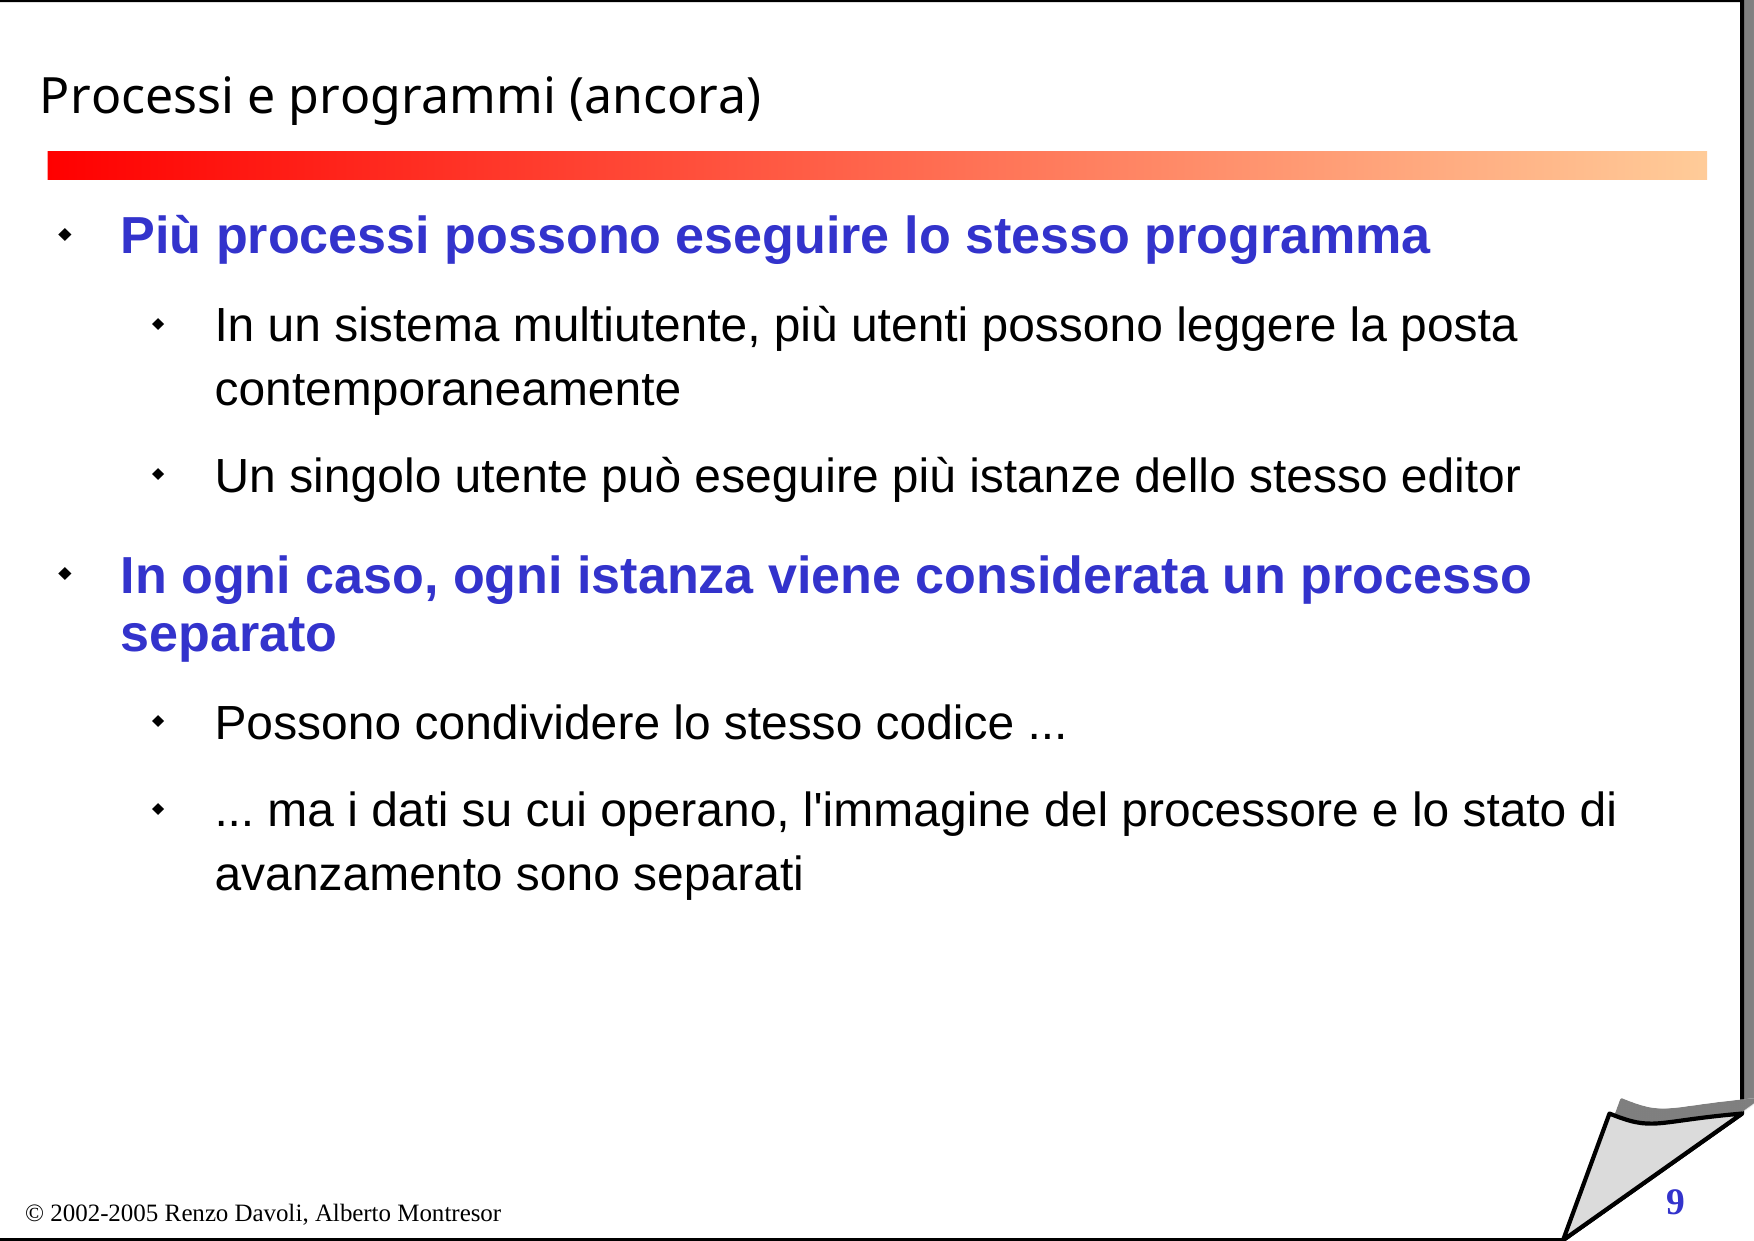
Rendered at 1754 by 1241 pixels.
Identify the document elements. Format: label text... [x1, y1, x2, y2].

list Più processi possono eseguire lo stesso programma In un sistema multiutente, più utenti possono leggere la posta contemporaneamente Un singolo utente può eseguire più istanze dello stesso editor In ogni caso, ogni istanza viene considerata un processo separato Possono condividere lo stesso codice ... ... ma i dati su cui operano, l'immagine del processore e lo stato di avanzamento sono separati [58, 206, 1696, 907]
title Processi e programmi (ancora) [39, 49, 1713, 144]
